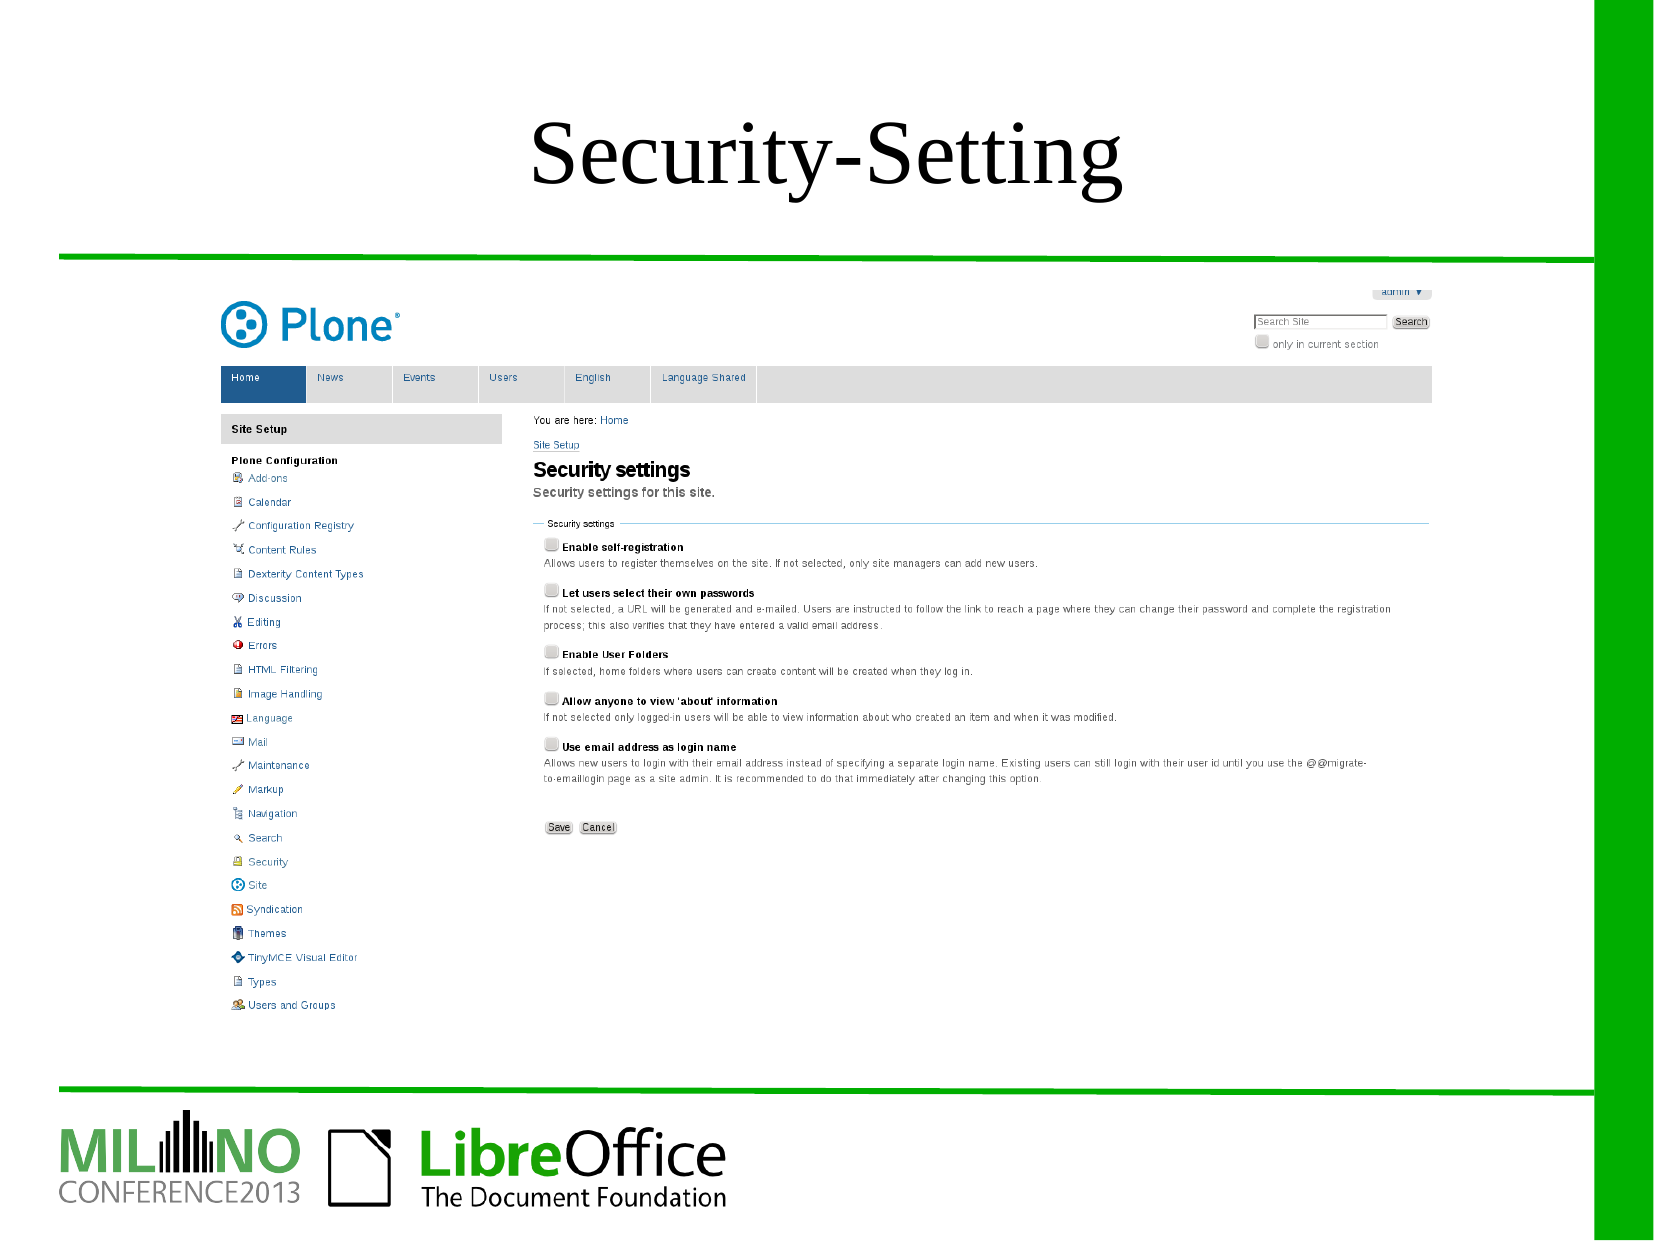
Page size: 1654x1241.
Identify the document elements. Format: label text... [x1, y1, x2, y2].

picture [212, 290, 1442, 1010]
picture [59, 1092, 756, 1241]
title Security-Setting [82, 49, 1571, 257]
